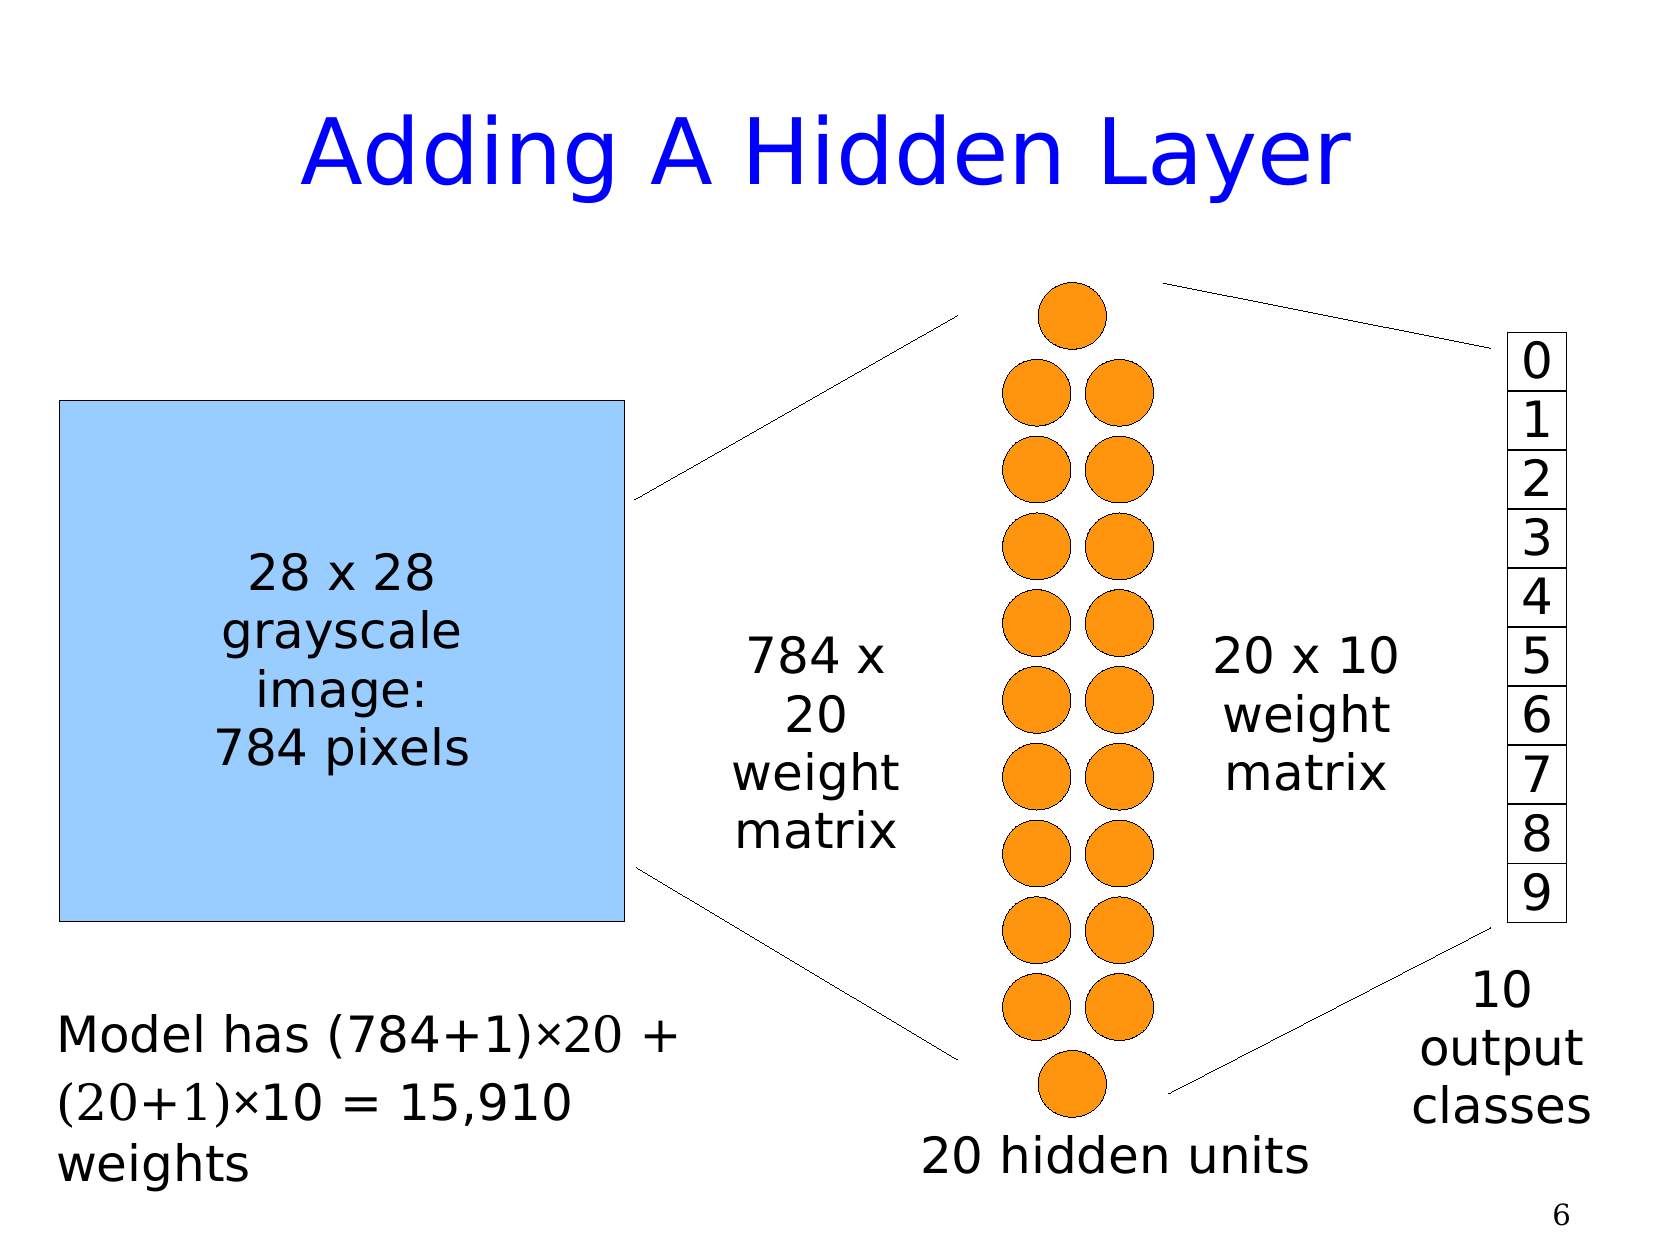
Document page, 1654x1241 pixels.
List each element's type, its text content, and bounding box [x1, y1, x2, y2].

text_box [1085, 896, 1154, 964]
text_box [1002, 436, 1071, 503]
text_box [1038, 282, 1107, 350]
text_box [1085, 436, 1154, 503]
text_box [1085, 743, 1154, 811]
text_box 0 [1507, 332, 1567, 391]
text_box 28 x 28 grayscale image: 784 pixels [59, 400, 625, 922]
text_box [1038, 1050, 1107, 1118]
text_box [1085, 666, 1154, 734]
text_box 1 [1507, 391, 1567, 450]
text_box [1002, 743, 1071, 811]
text_box [1002, 820, 1071, 887]
text_box [1002, 973, 1071, 1041]
title Adding A Hidden Layer [82, 49, 1571, 257]
text_box Model has (784+1)×20 + (20+1)×10 = 15,910 weights [41, 991, 790, 1181]
text_box 6 [1507, 686, 1567, 745]
text_box 8 [1507, 804, 1567, 863]
text_box 9 [1507, 863, 1567, 923]
text_box [1085, 820, 1154, 887]
text_box 5 [1507, 627, 1567, 686]
text_box [1085, 359, 1154, 427]
text_box [1085, 512, 1154, 580]
text_box [1085, 973, 1154, 1041]
text_box 2 [1507, 450, 1567, 509]
text_box 20 hidden units [890, 1119, 1340, 1236]
text_box [1085, 589, 1154, 657]
text_box 784 x 20 weight matrix [701, 620, 932, 868]
text_box [1002, 359, 1071, 427]
text_box [1002, 896, 1071, 964]
text_box [1002, 666, 1071, 734]
text_box [1002, 512, 1071, 580]
text_box [1002, 589, 1071, 657]
text_box 10 output classes [1374, 953, 1629, 1144]
text_box 3 [1507, 509, 1567, 568]
text_box 20 x 10 weight matrix [1191, 620, 1422, 810]
text_box 7 [1507, 745, 1567, 804]
text_box 4 [1507, 568, 1567, 627]
